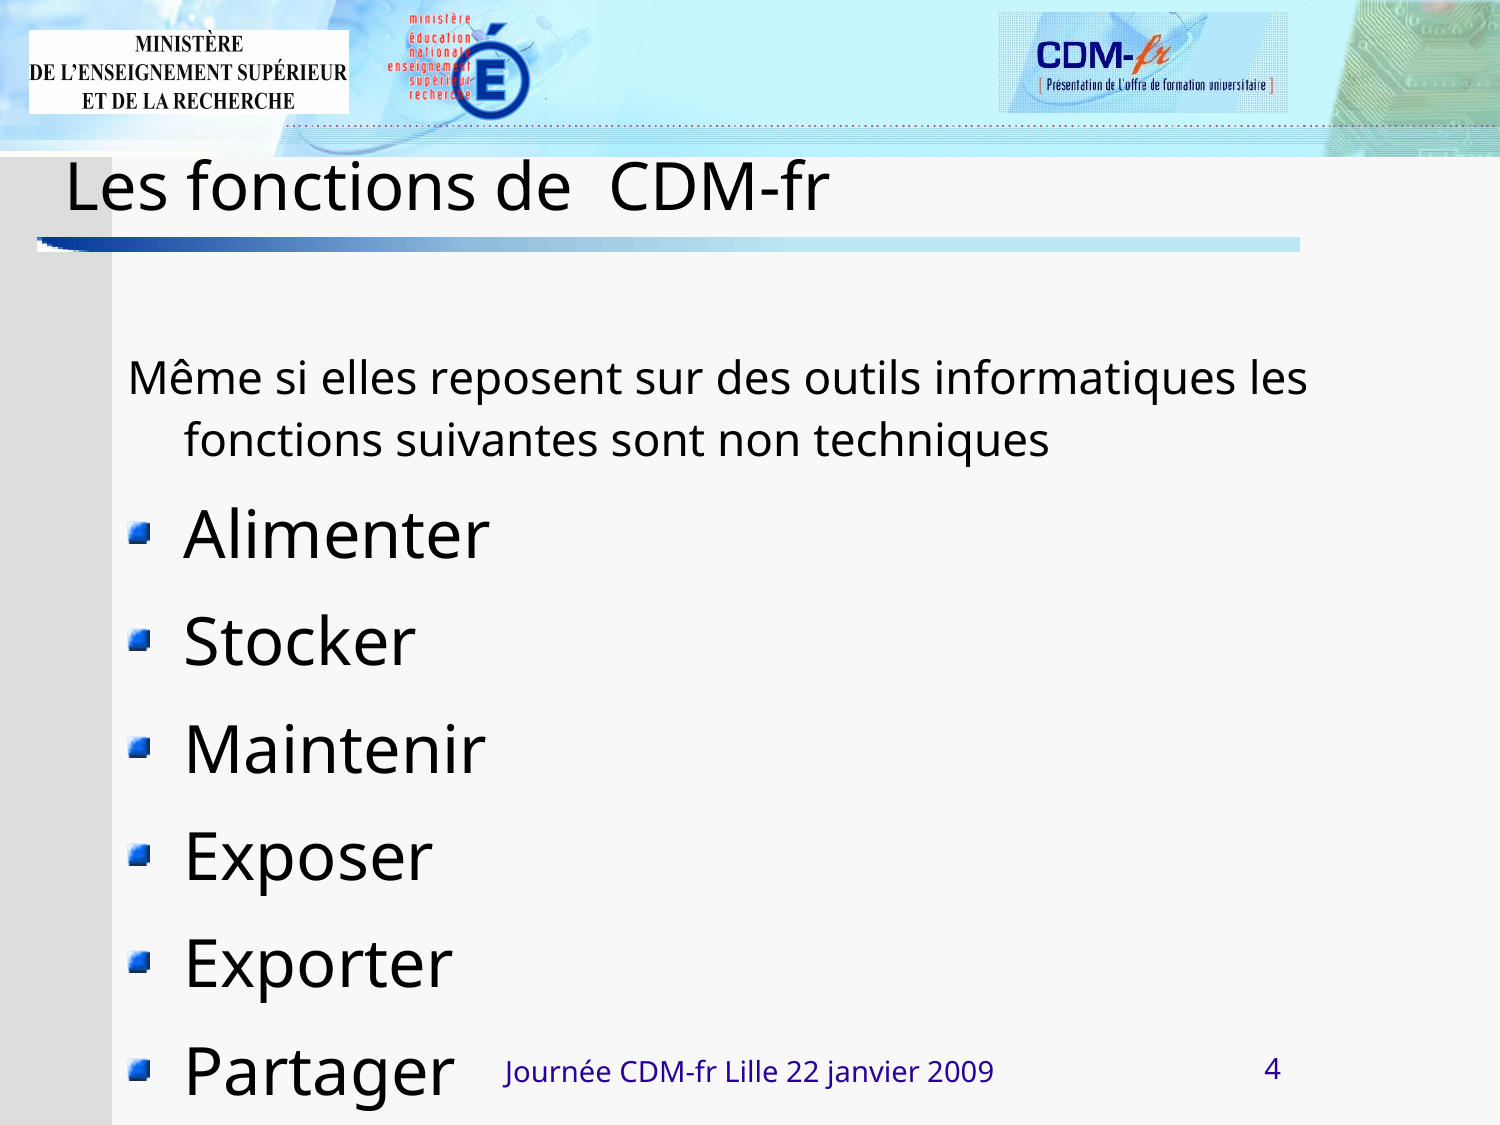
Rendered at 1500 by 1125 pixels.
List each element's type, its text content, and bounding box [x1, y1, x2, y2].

picture [37, 237, 1300, 252]
picture [0, 0, 1500, 157]
title Les fonctions de CDM-fr [50, 137, 1463, 238]
picture [127, 1058, 150, 1081]
list Même si elles reposent sur des outils informatiques les fonctions suivantes sont non techniques Alimenter Stocker Maintenir Exposer Exporter Partager [112, 337, 1388, 1027]
